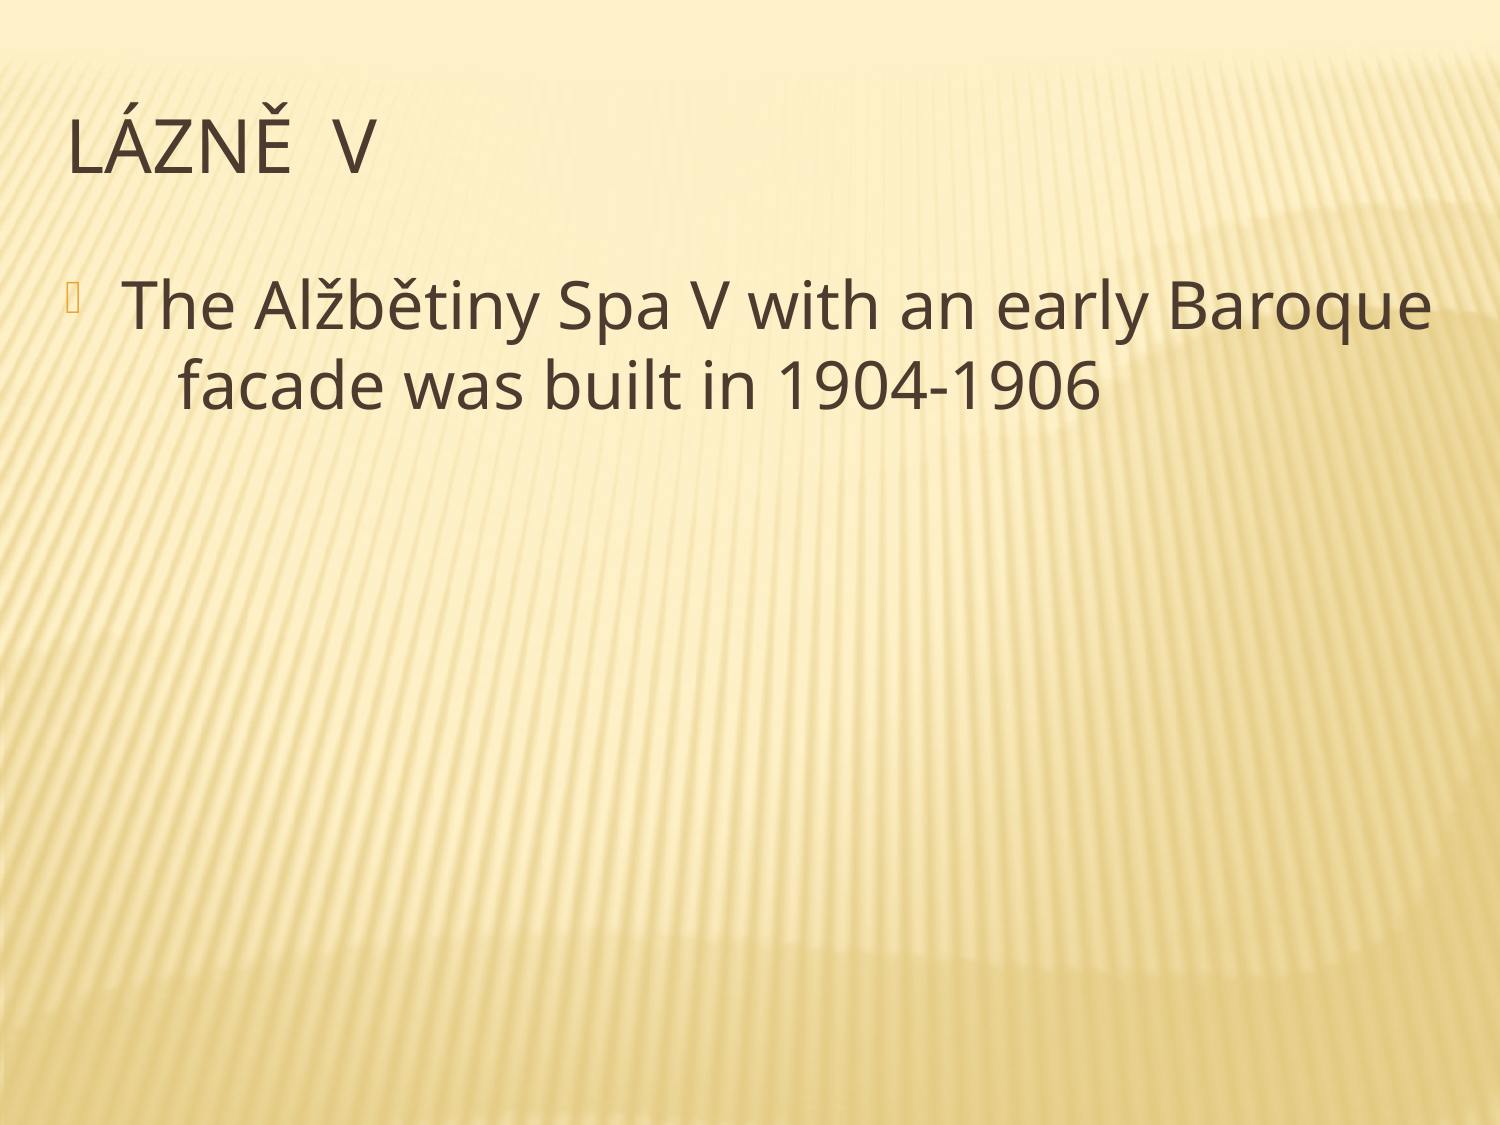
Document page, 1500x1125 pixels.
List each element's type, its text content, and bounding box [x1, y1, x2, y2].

list The Alžbětiny Spa V with an early Baroque facade was built in 1904-1906 [50, 254, 1476, 998]
title LÁZNĚ V [50, 75, 1476, 213]
